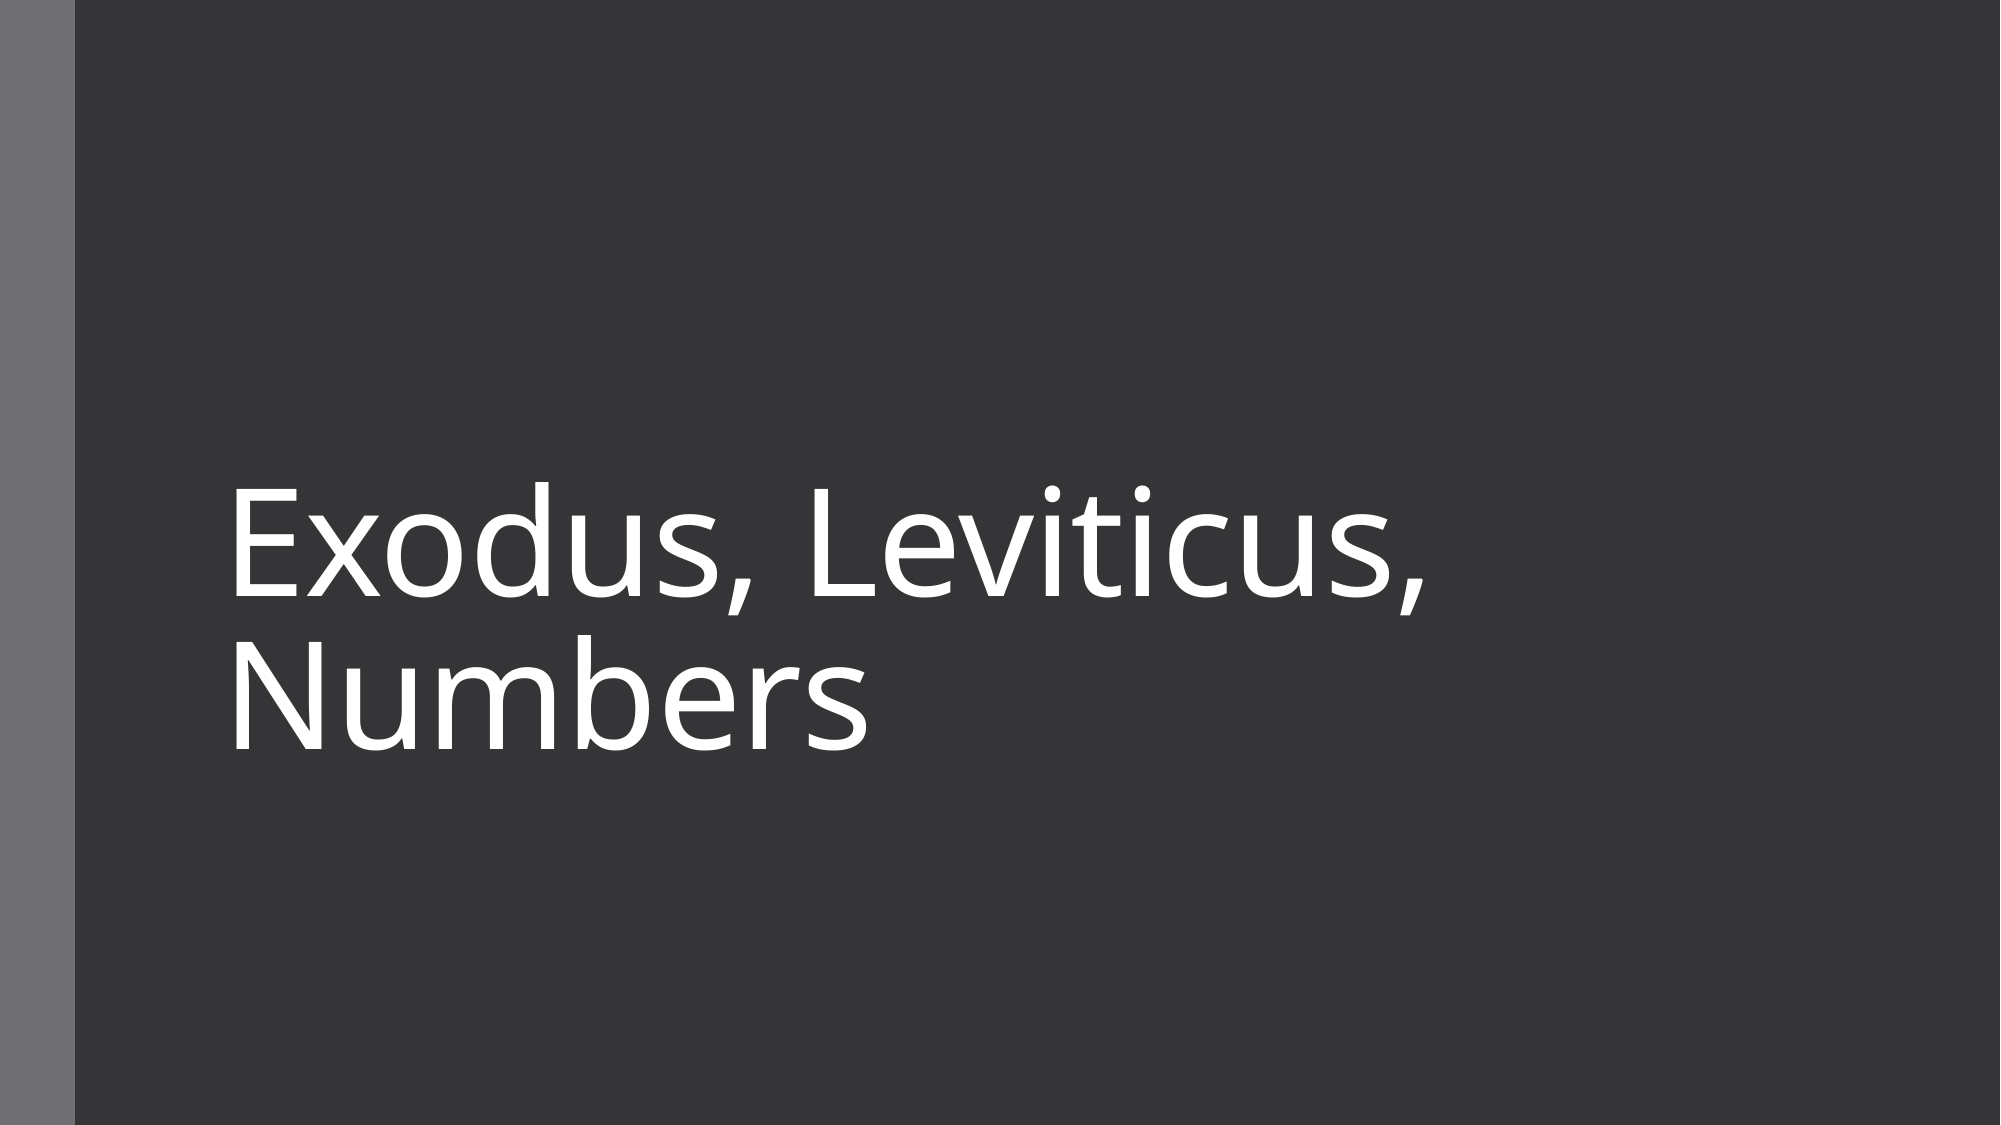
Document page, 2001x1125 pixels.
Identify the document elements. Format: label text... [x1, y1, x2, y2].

title Exodus, Leviticus, Numbers [206, 124, 1752, 788]
